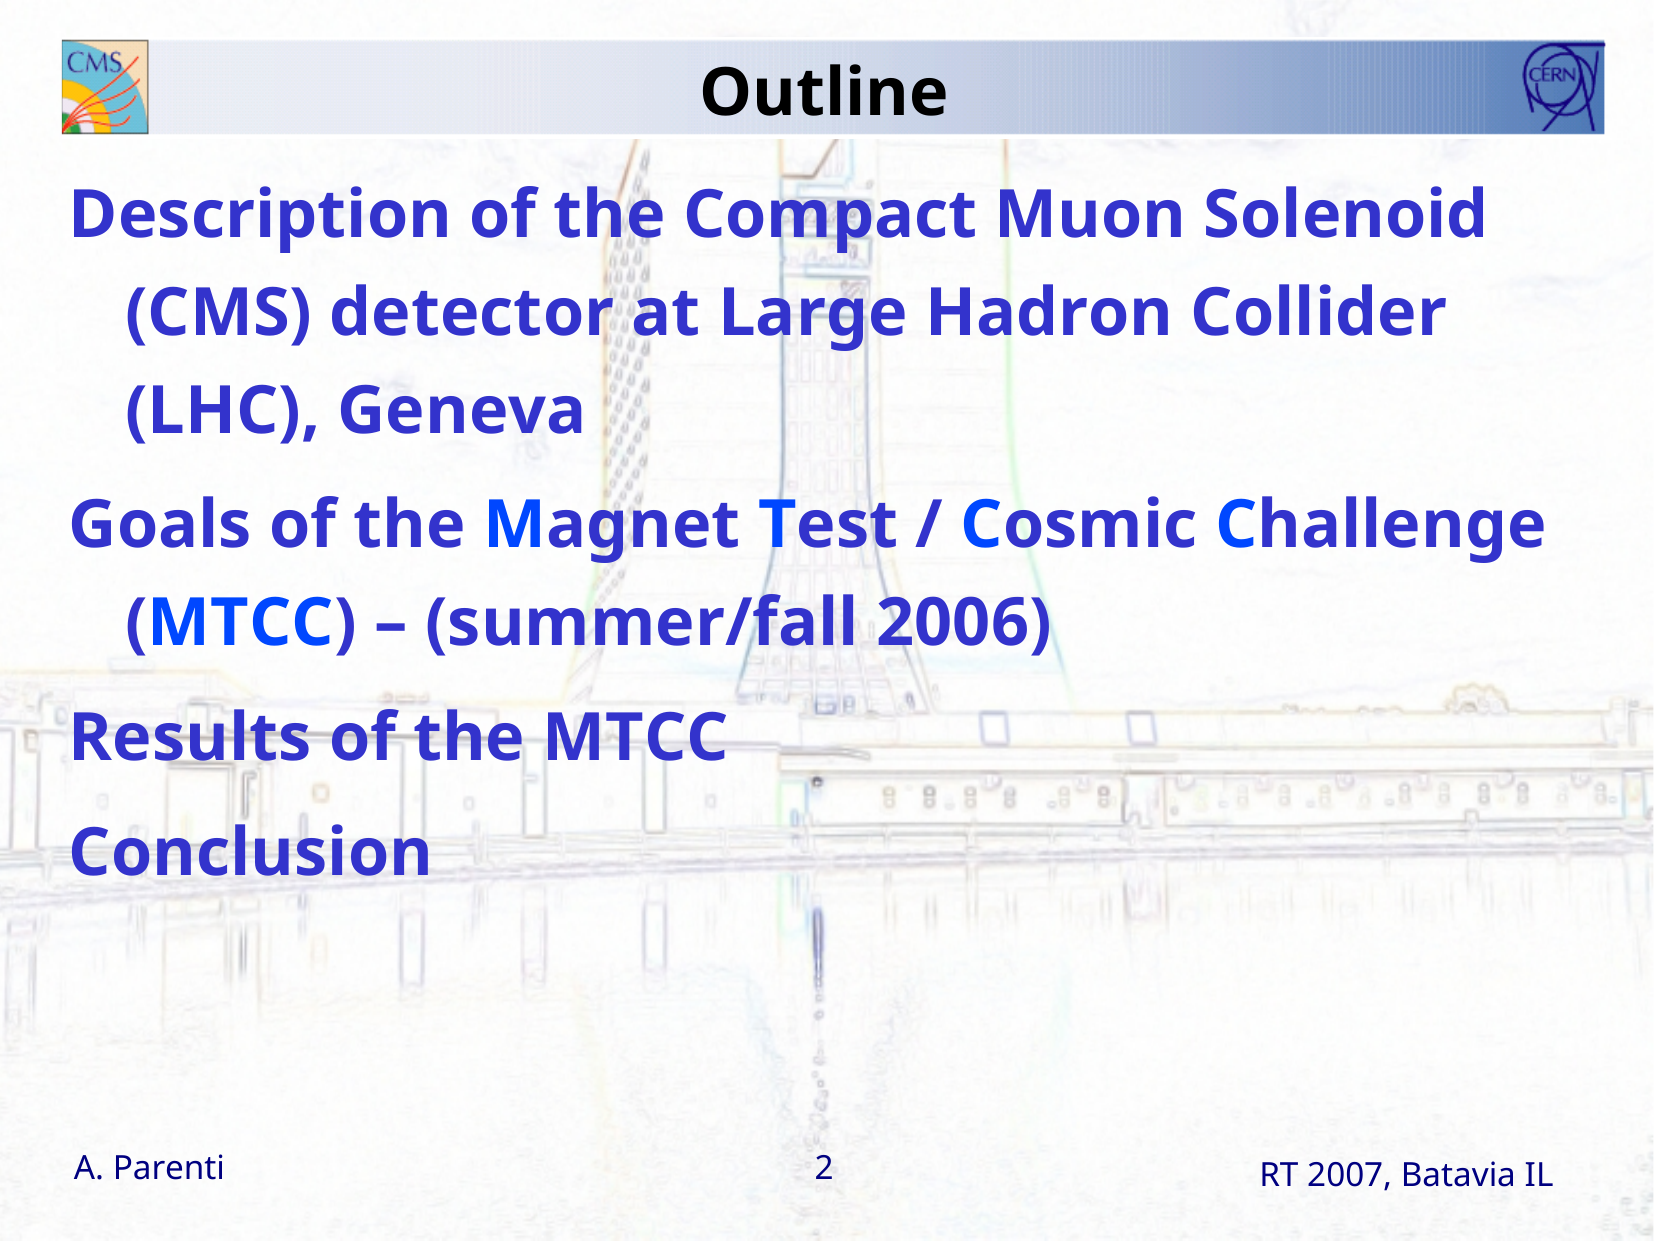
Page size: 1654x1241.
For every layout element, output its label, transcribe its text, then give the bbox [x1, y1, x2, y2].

title Outline [149, 42, 1499, 132]
picture [0, 0, 1654, 1241]
list Description of the Compact Muon Solenoid (CMS) detector at Large Hadron Collider (LHC), Geneva Goals of the Magnet Test / Cosmic Challenge (MTCC) – (summer/fall 2006) Results of the MTCC Conclusion [68, 158, 1585, 1126]
